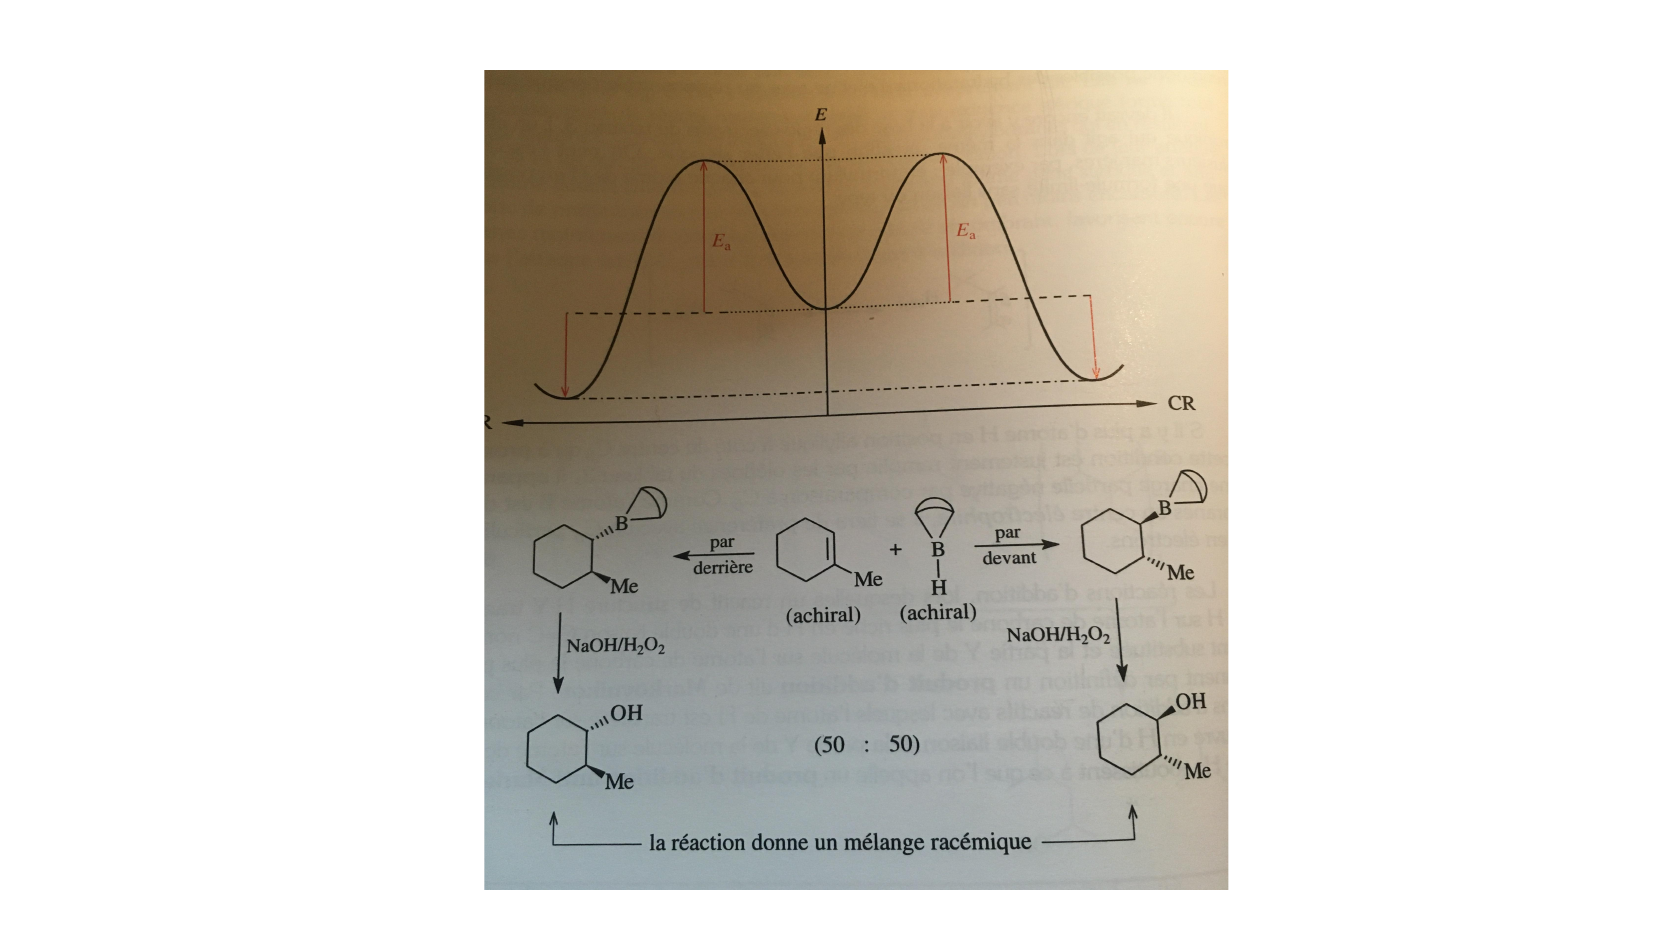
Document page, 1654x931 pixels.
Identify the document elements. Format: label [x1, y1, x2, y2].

picture [484, 70, 1229, 890]
